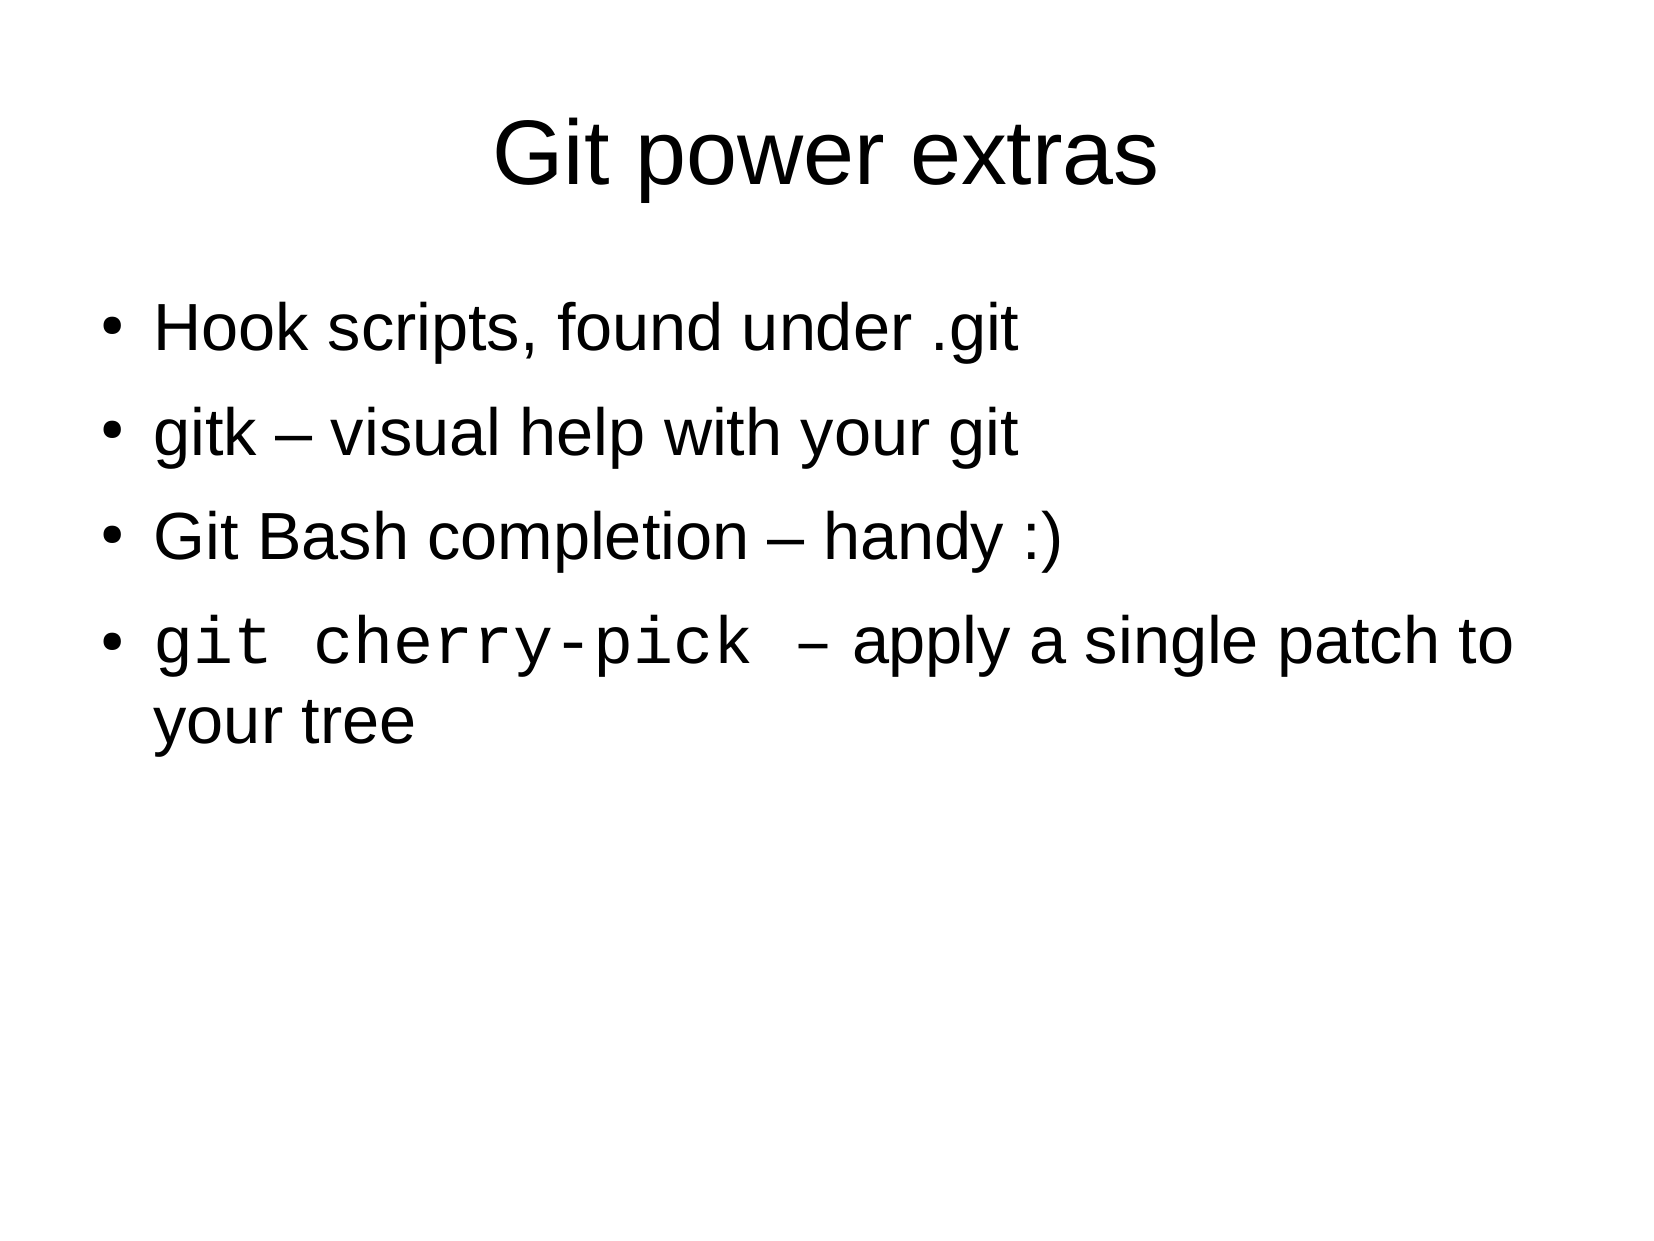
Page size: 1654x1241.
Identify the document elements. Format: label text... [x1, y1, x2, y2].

title Git power extras [82, 49, 1571, 257]
list Hook scripts, found under .git gitk – visual help with your git Git Bash completion – handy :) git cherry-pick – apply a single patch to your tree [82, 290, 1571, 1094]
